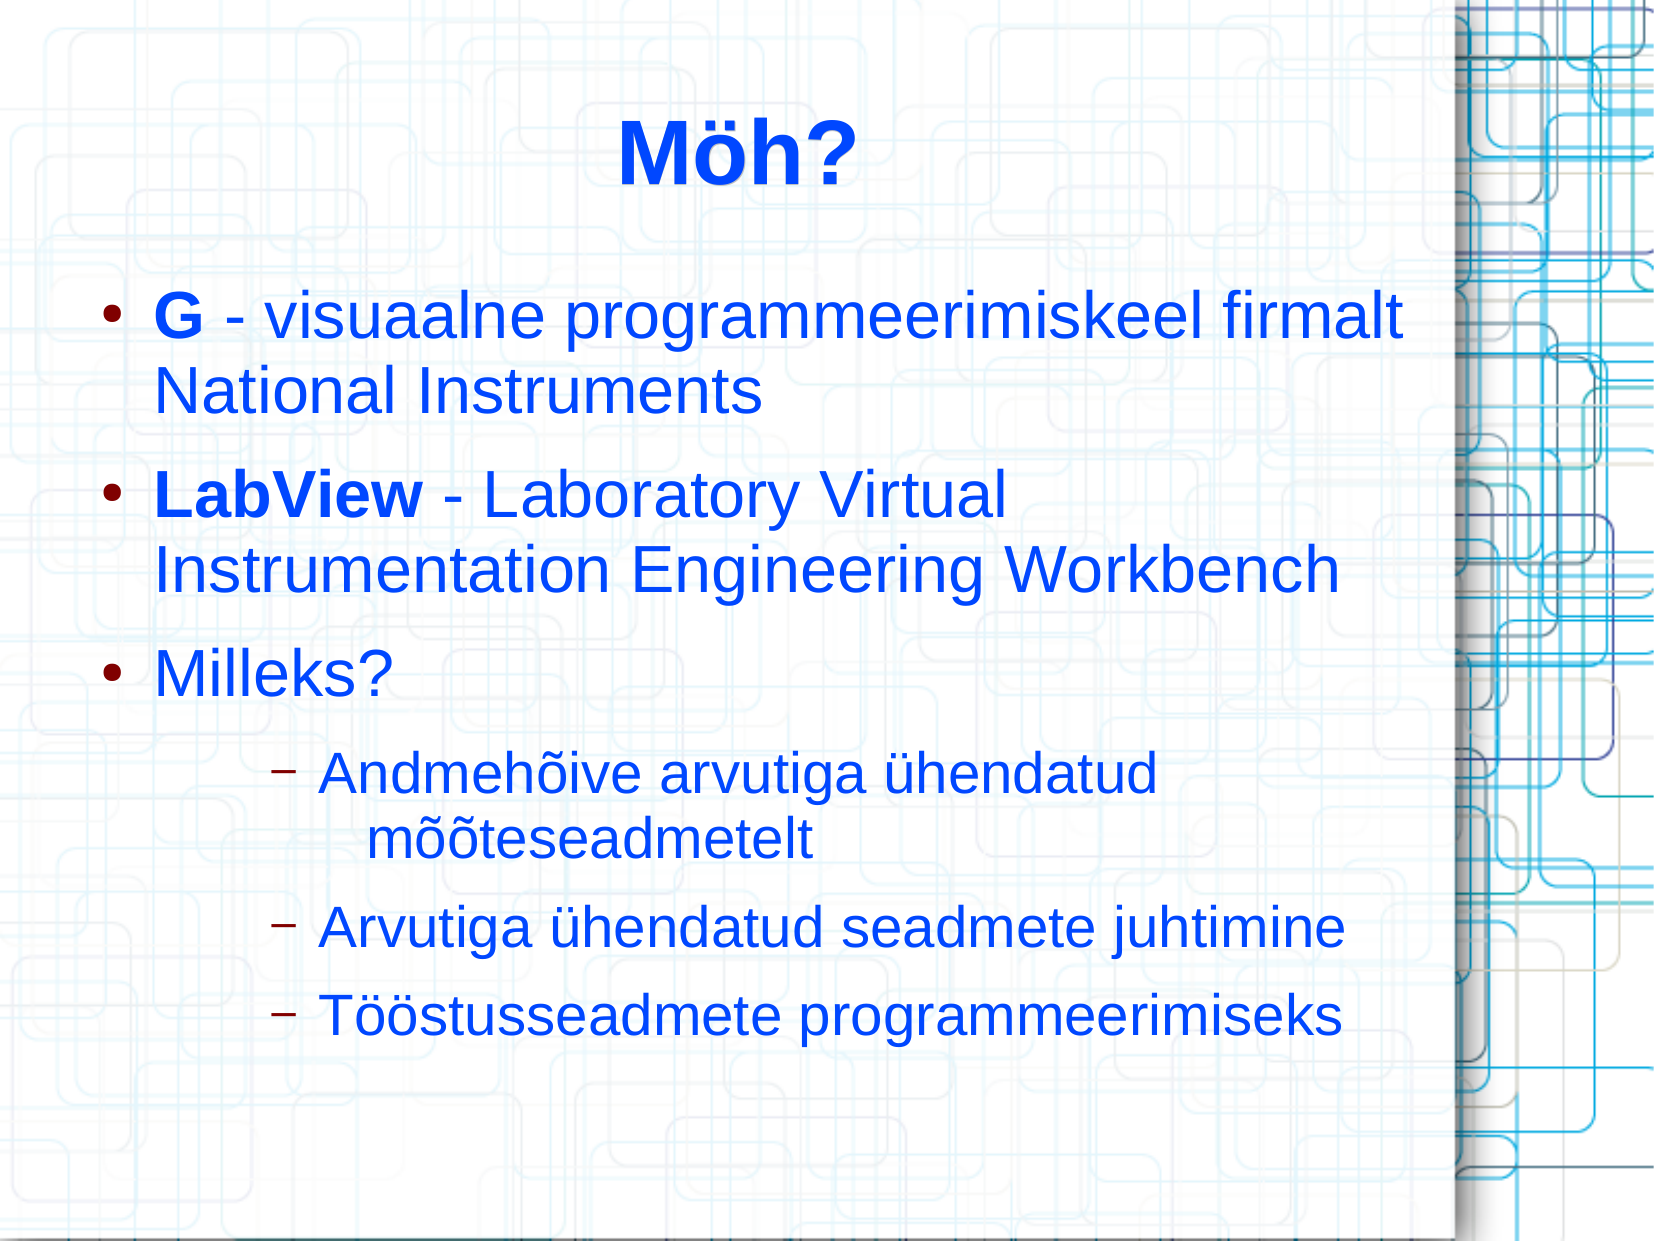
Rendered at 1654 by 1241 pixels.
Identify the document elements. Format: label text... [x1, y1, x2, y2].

picture [0, 0, 1654, 1241]
list G - visuaalne programmeerimiskeel firmalt National Instruments LabView - Laboratory Virtual Instrumentation Engineering Workbench Milleks? Andmehõive arvutiga ühendatud mõõteseadmetelt Arvutiga ühendatud seadmete juhtimine Tööstusseadmete programmeerimiseks [82, 278, 1418, 1097]
title Möh? [59, 49, 1418, 257]
